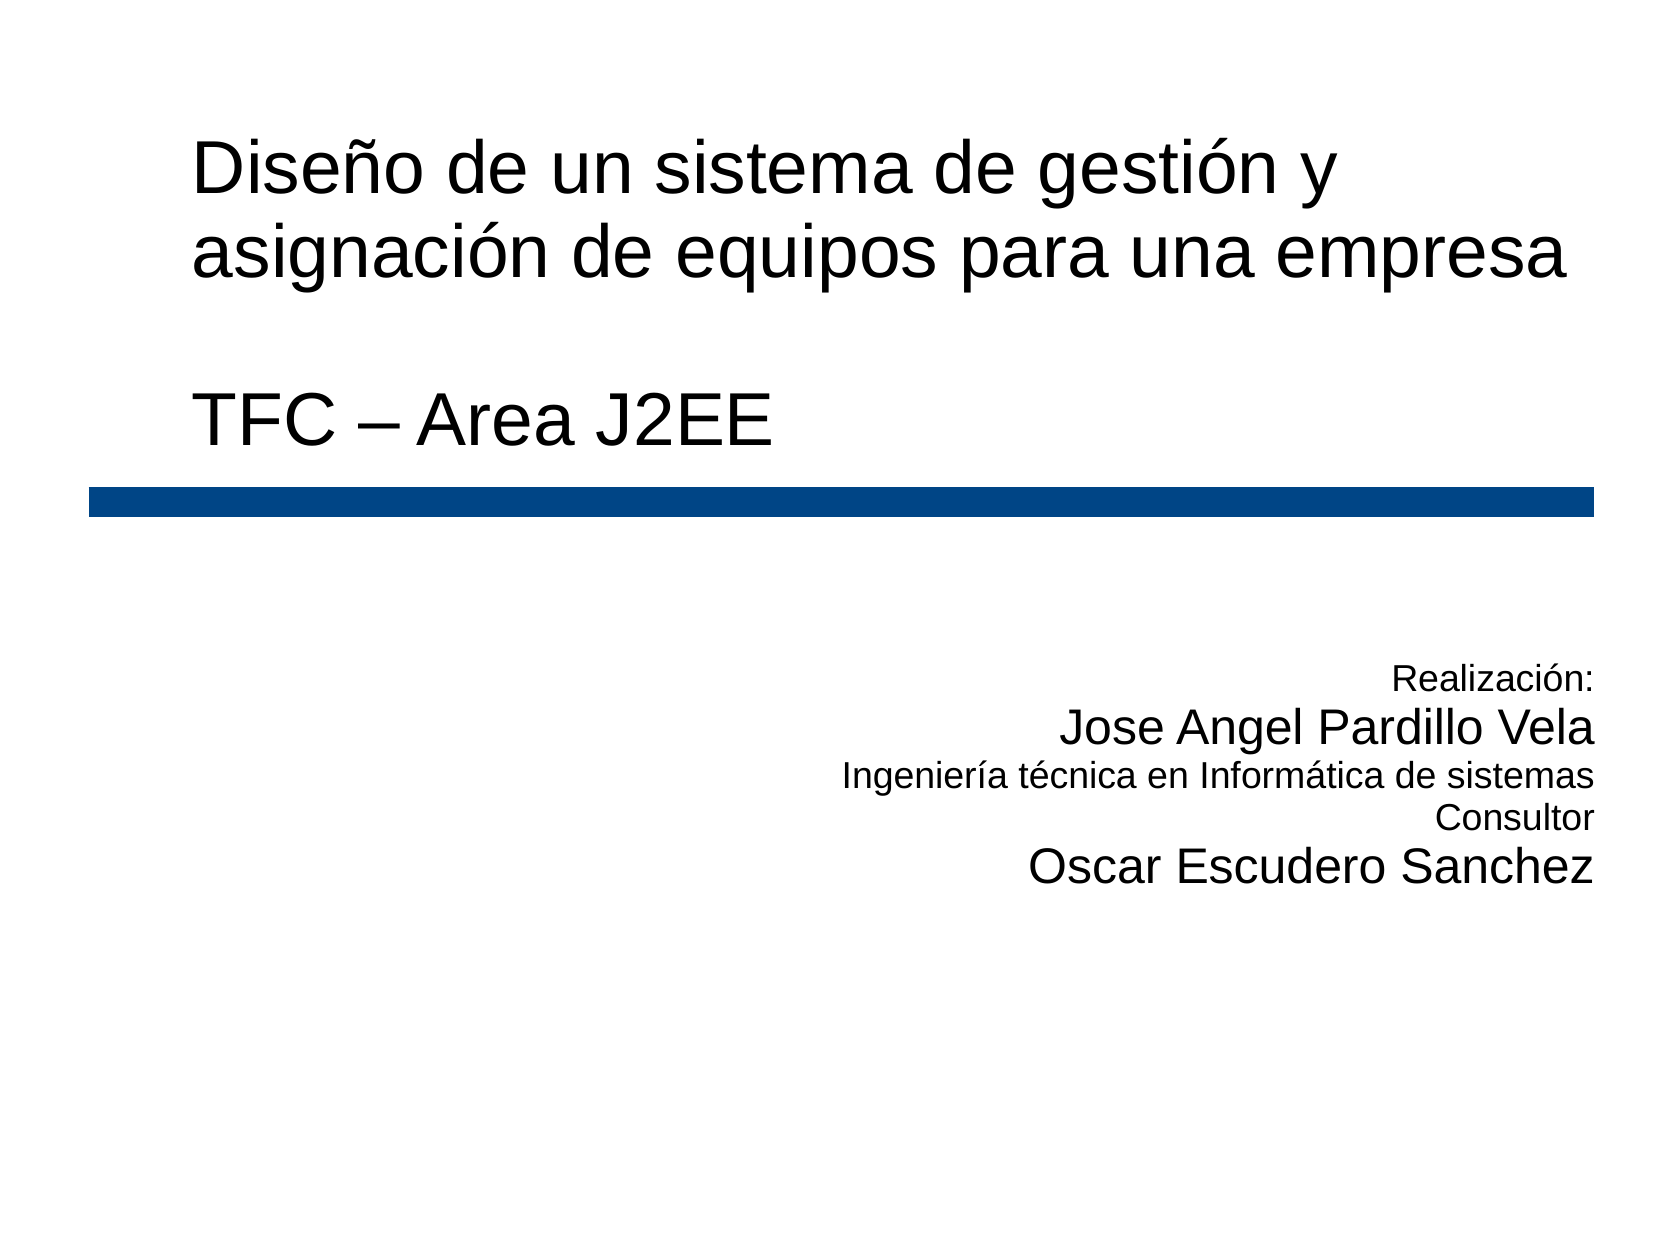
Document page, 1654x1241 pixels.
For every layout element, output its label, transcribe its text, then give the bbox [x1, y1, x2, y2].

text_box Diseño de un sistema de gestión y asignación de equipos para una empresa TFC – Area J2EE [177, 118, 1595, 650]
text_box Realización: Jose Angel Pardillo Vela Ingeniería técnica en Informática de sistemas Consultor Oscar Escudero Sanchez [826, 649, 1625, 945]
